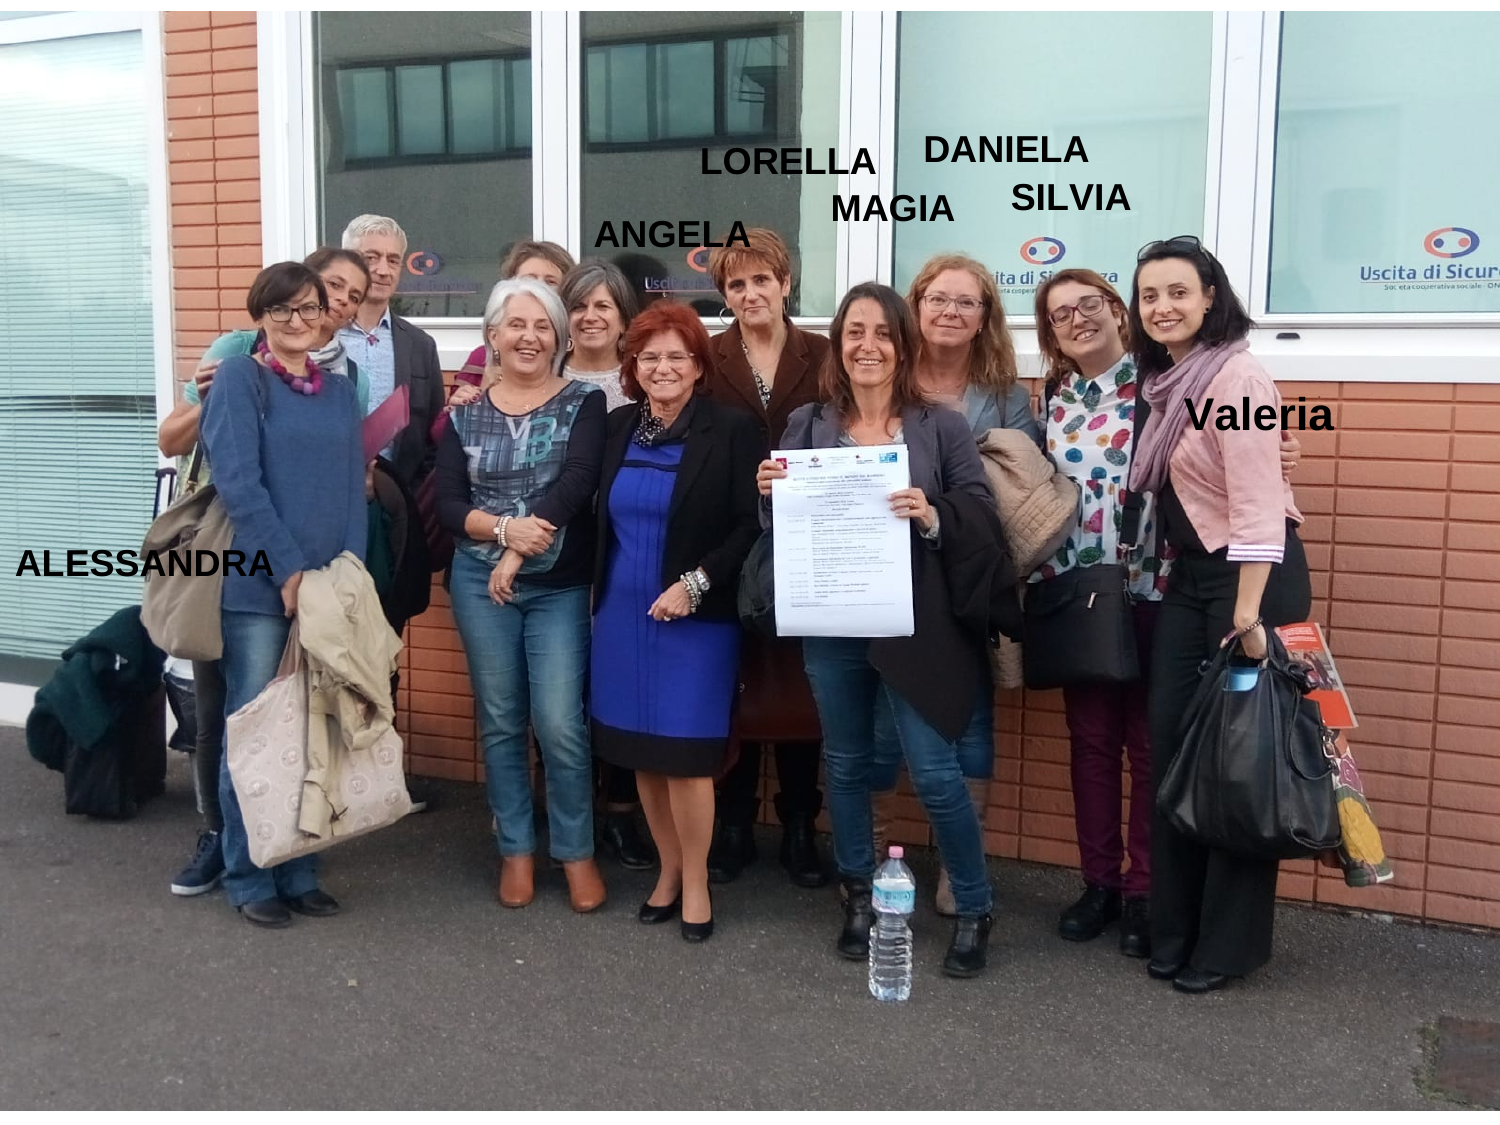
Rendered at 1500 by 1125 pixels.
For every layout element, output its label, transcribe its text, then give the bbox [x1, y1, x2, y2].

text_box SILVIA [996, 165, 1146, 226]
text_box LORELLA [685, 129, 898, 190]
picture [0, 11, 1500, 1111]
text_box DANIELA [908, 117, 1103, 178]
text_box ANGELA [578, 202, 962, 263]
text_box Valeria [1169, 377, 1359, 473]
text_box MAGIA [815, 176, 969, 237]
